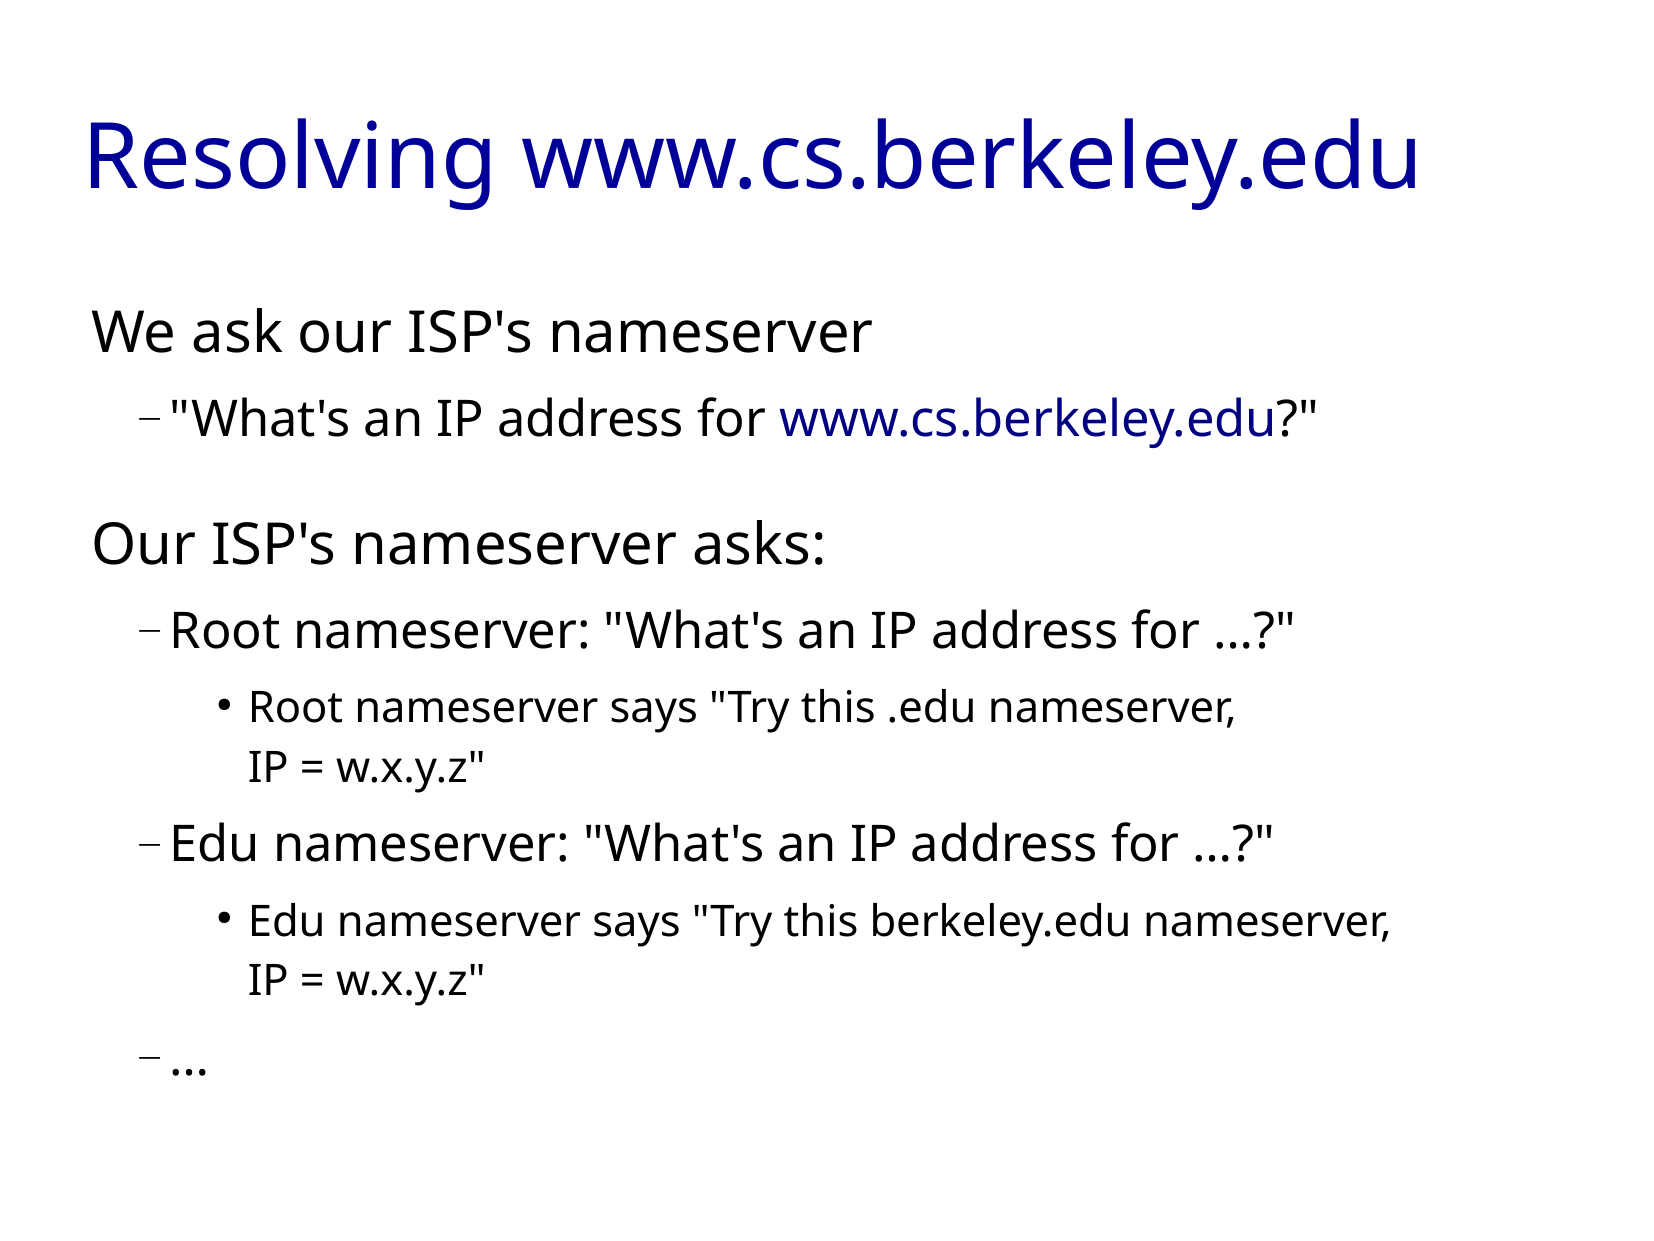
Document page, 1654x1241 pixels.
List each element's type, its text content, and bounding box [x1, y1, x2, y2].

title Resolving www.cs.berkeley.edu [82, 49, 1571, 257]
list We ask our ISP's nameserver "What's an IP address for www.cs.berkeley.edu?" Our ISP's nameserver asks: Root nameserver: "What's an IP address for …?" Root nameserver says "Try this .edu nameserver, IP = w.x.y.z" Edu nameserver: "What's an IP address for …?" Edu nameserver says "Try this berkeley.edu nameserver, IP = w.x.y.z" … [60, 290, 1571, 1096]
